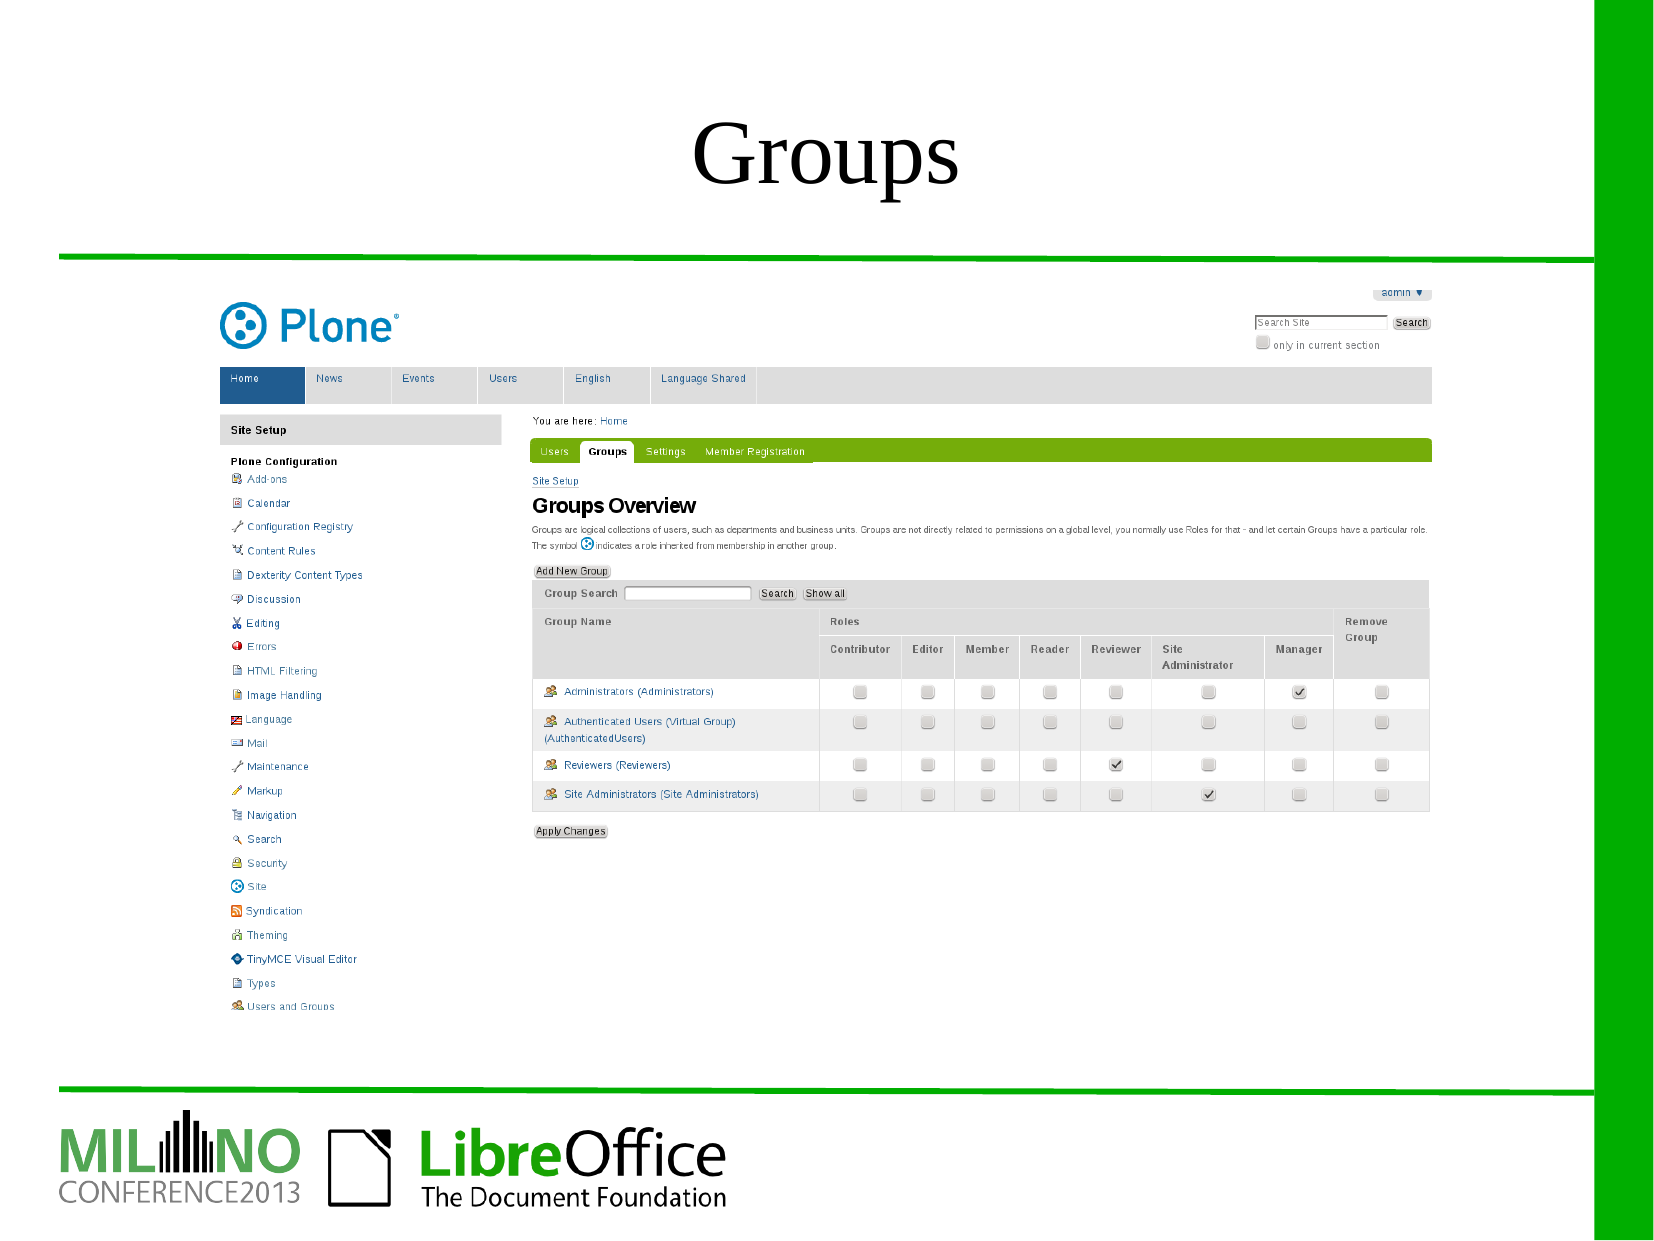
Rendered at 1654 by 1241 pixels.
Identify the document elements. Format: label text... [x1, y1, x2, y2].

picture [217, 290, 1437, 1010]
picture [59, 1092, 756, 1241]
title Groups [82, 49, 1571, 257]
